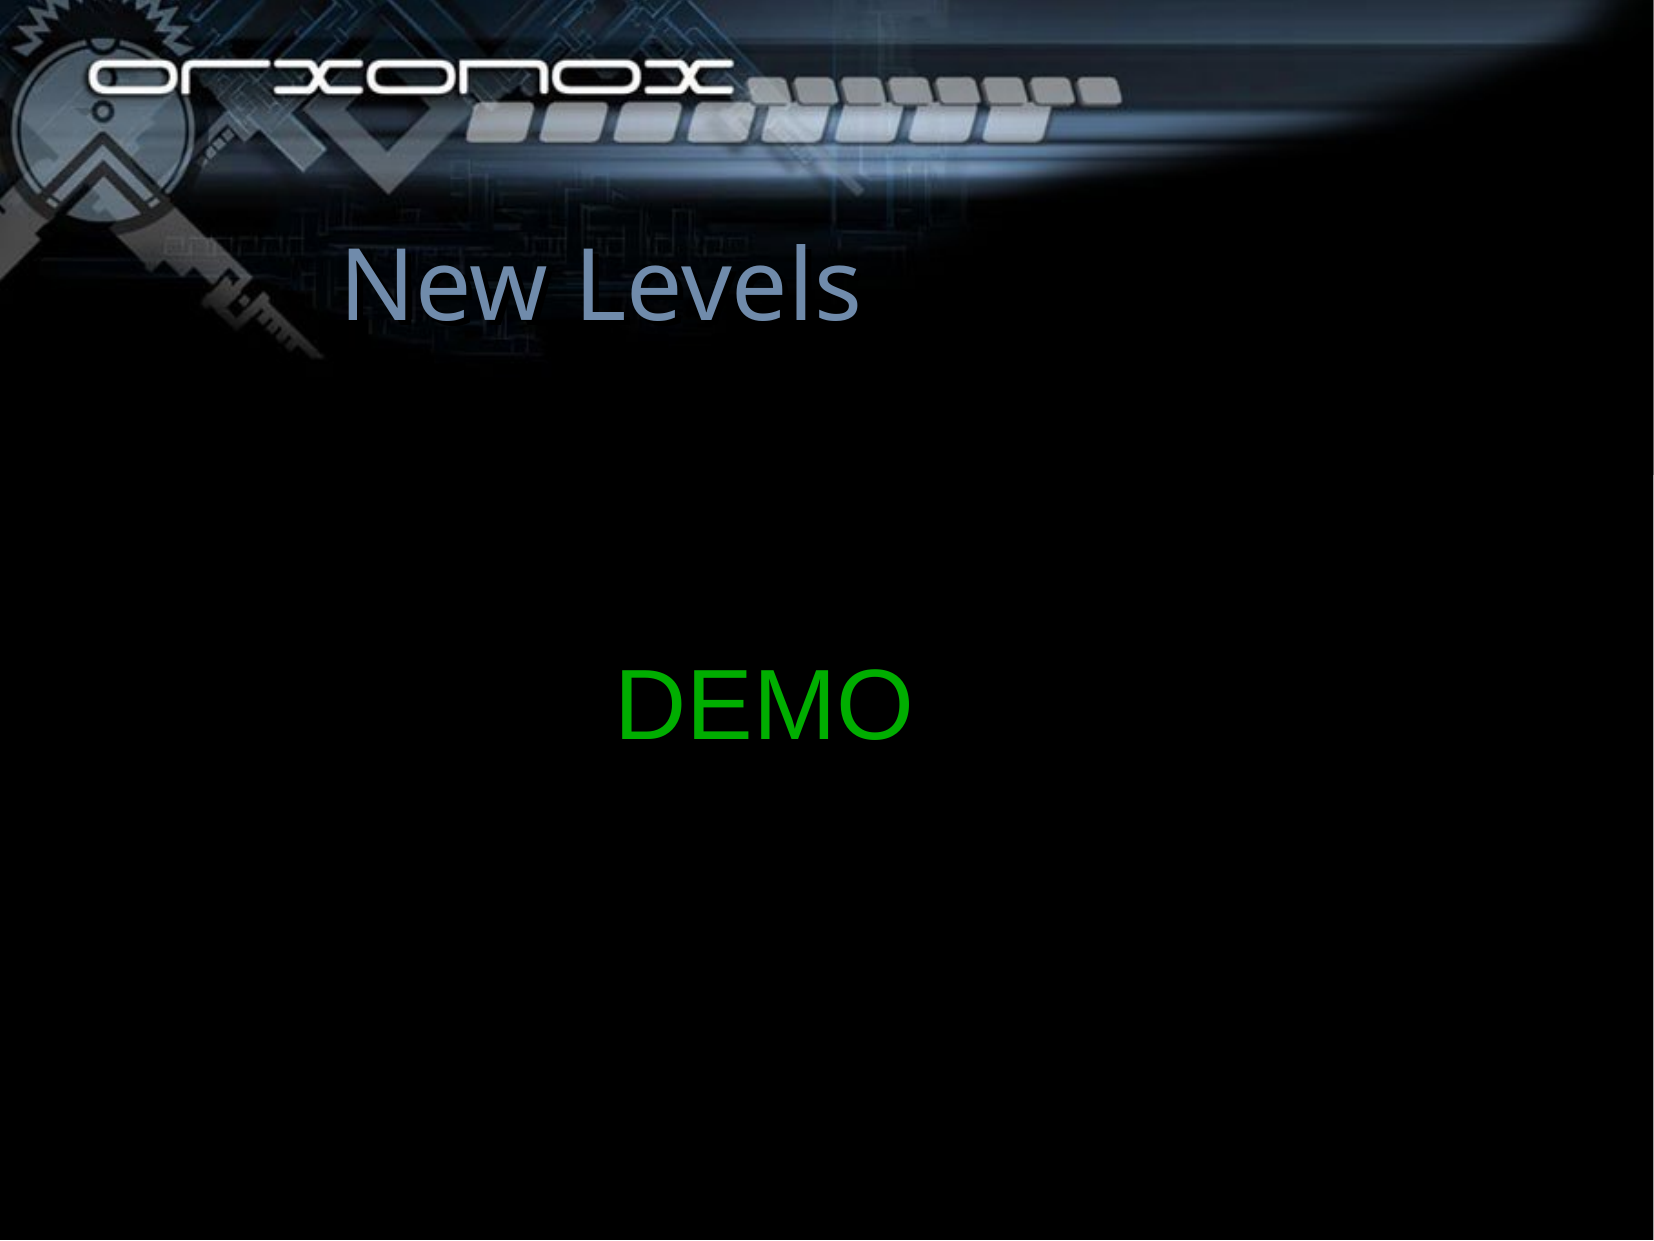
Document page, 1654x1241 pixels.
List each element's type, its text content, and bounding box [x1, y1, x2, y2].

picture [0, 0, 1654, 475]
text_box DEMO [600, 600, 1013, 802]
text_box New Levels [324, 205, 1426, 337]
